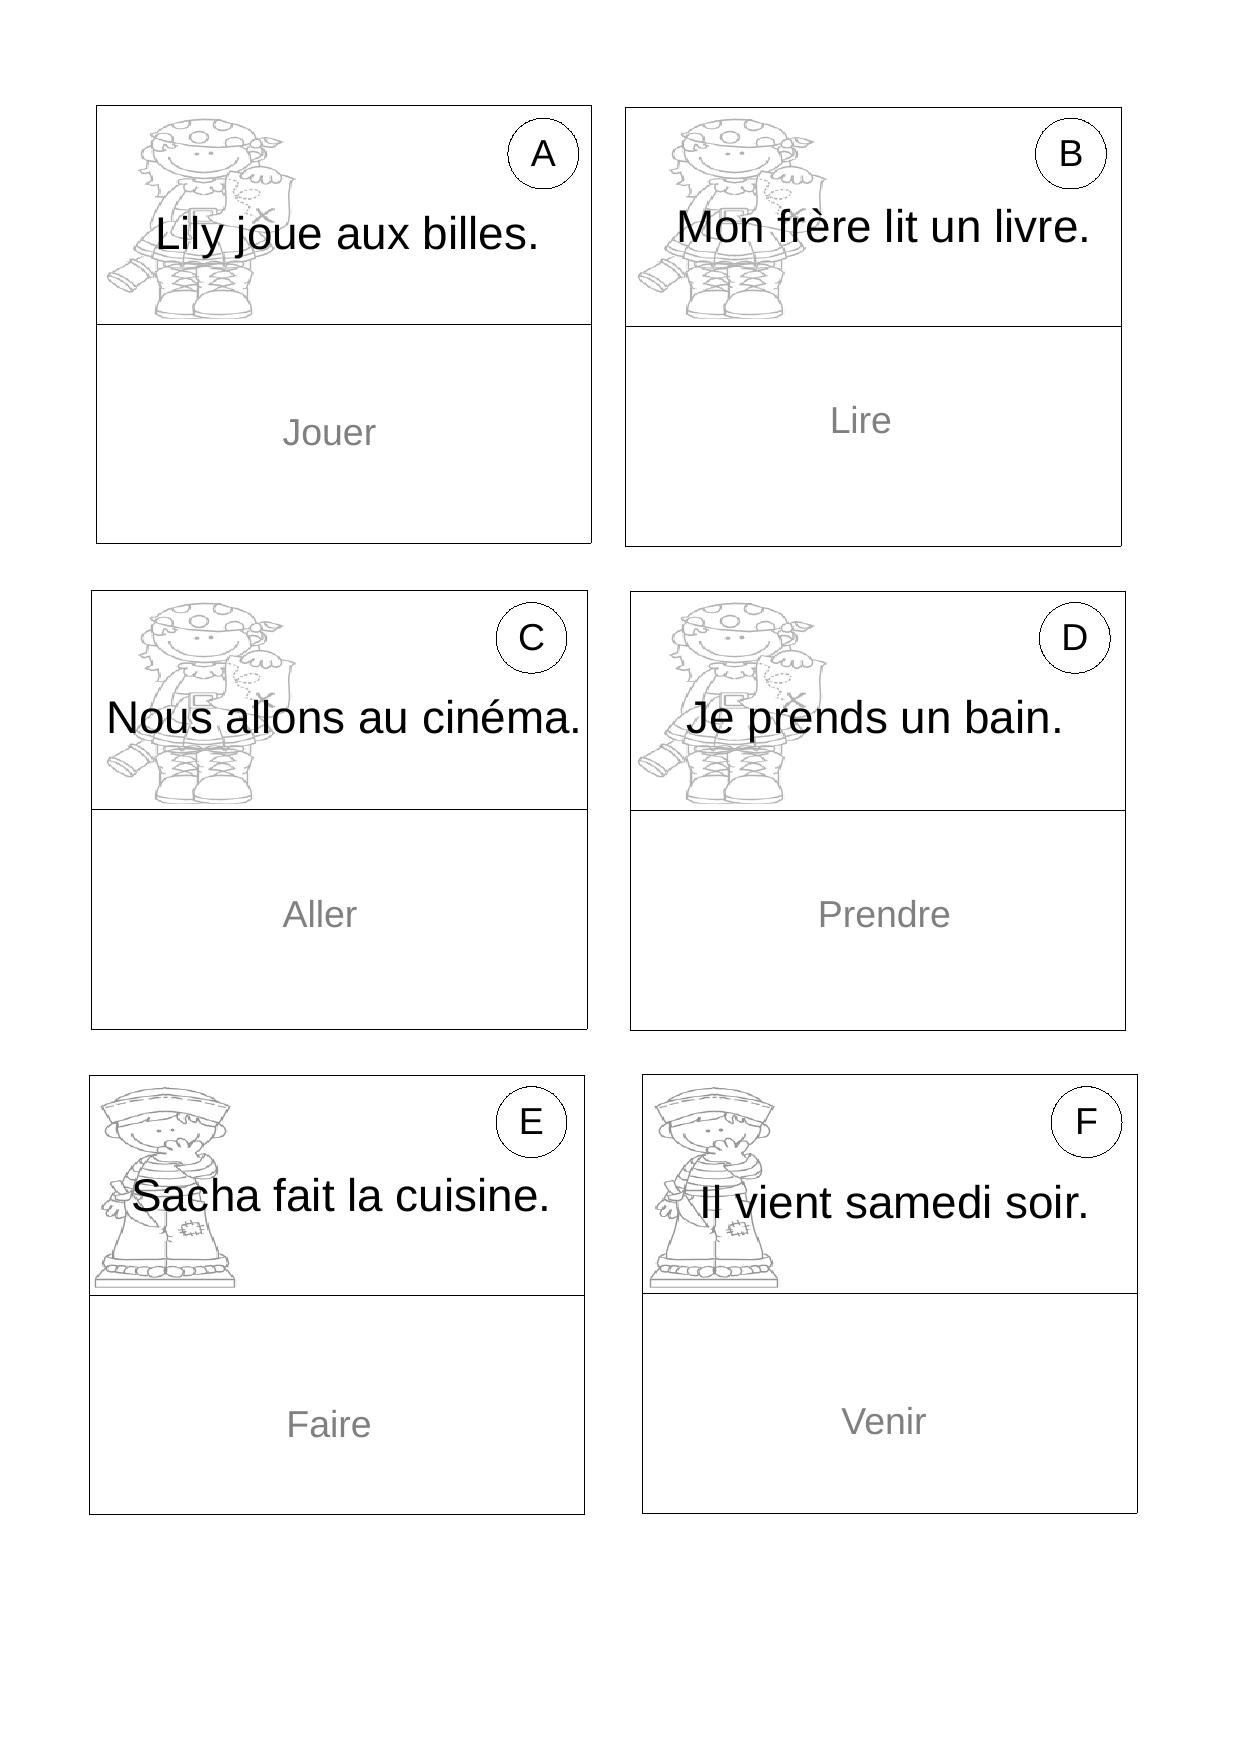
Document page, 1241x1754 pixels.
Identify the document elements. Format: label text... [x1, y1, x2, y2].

table_header [90, 1076, 584, 1295]
table_cell [92, 810, 587, 1029]
picture [94, 1086, 237, 1288]
table_cell [626, 327, 1121, 546]
picture [106, 118, 296, 319]
table_header [626, 108, 1121, 326]
text_box Il vient samedi soir. [685, 1169, 1105, 1236]
text_box F [1051, 1086, 1123, 1158]
table_cell [97, 325, 591, 543]
table_header [97, 106, 591, 324]
table_header [631, 592, 1125, 810]
table_cell [631, 811, 1125, 1030]
table_header [92, 591, 587, 685]
table_cell [90, 1296, 584, 1514]
text_box Prendre [803, 885, 987, 943]
text_box Jouer [267, 403, 402, 461]
picture [106, 751, 296, 804]
text_box Sacha fait la cuisine. [116, 1162, 567, 1229]
text_box D [1039, 602, 1111, 674]
text_box A [507, 118, 579, 189]
picture [637, 118, 827, 319]
text_box B [1035, 118, 1107, 189]
text_box Mon frère lit un livre. [661, 193, 1107, 260]
text_box Lily joue aux billes. [140, 200, 556, 267]
text_box Venir [826, 1393, 974, 1451]
table_header [92, 751, 587, 809]
text_box Faire [271, 1395, 408, 1453]
table_cell [643, 1294, 1137, 1513]
text_box E [496, 1086, 567, 1158]
text_box Aller [267, 885, 394, 943]
picture [106, 602, 296, 685]
text_box Lire [814, 391, 928, 449]
text_box C [496, 602, 567, 674]
table_header [643, 1075, 1137, 1293]
text_box Je prends un bain. [671, 685, 1080, 751]
picture [637, 602, 827, 804]
text_box Nous allons au cinéma. [91, 685, 598, 751]
picture [649, 1086, 780, 1288]
